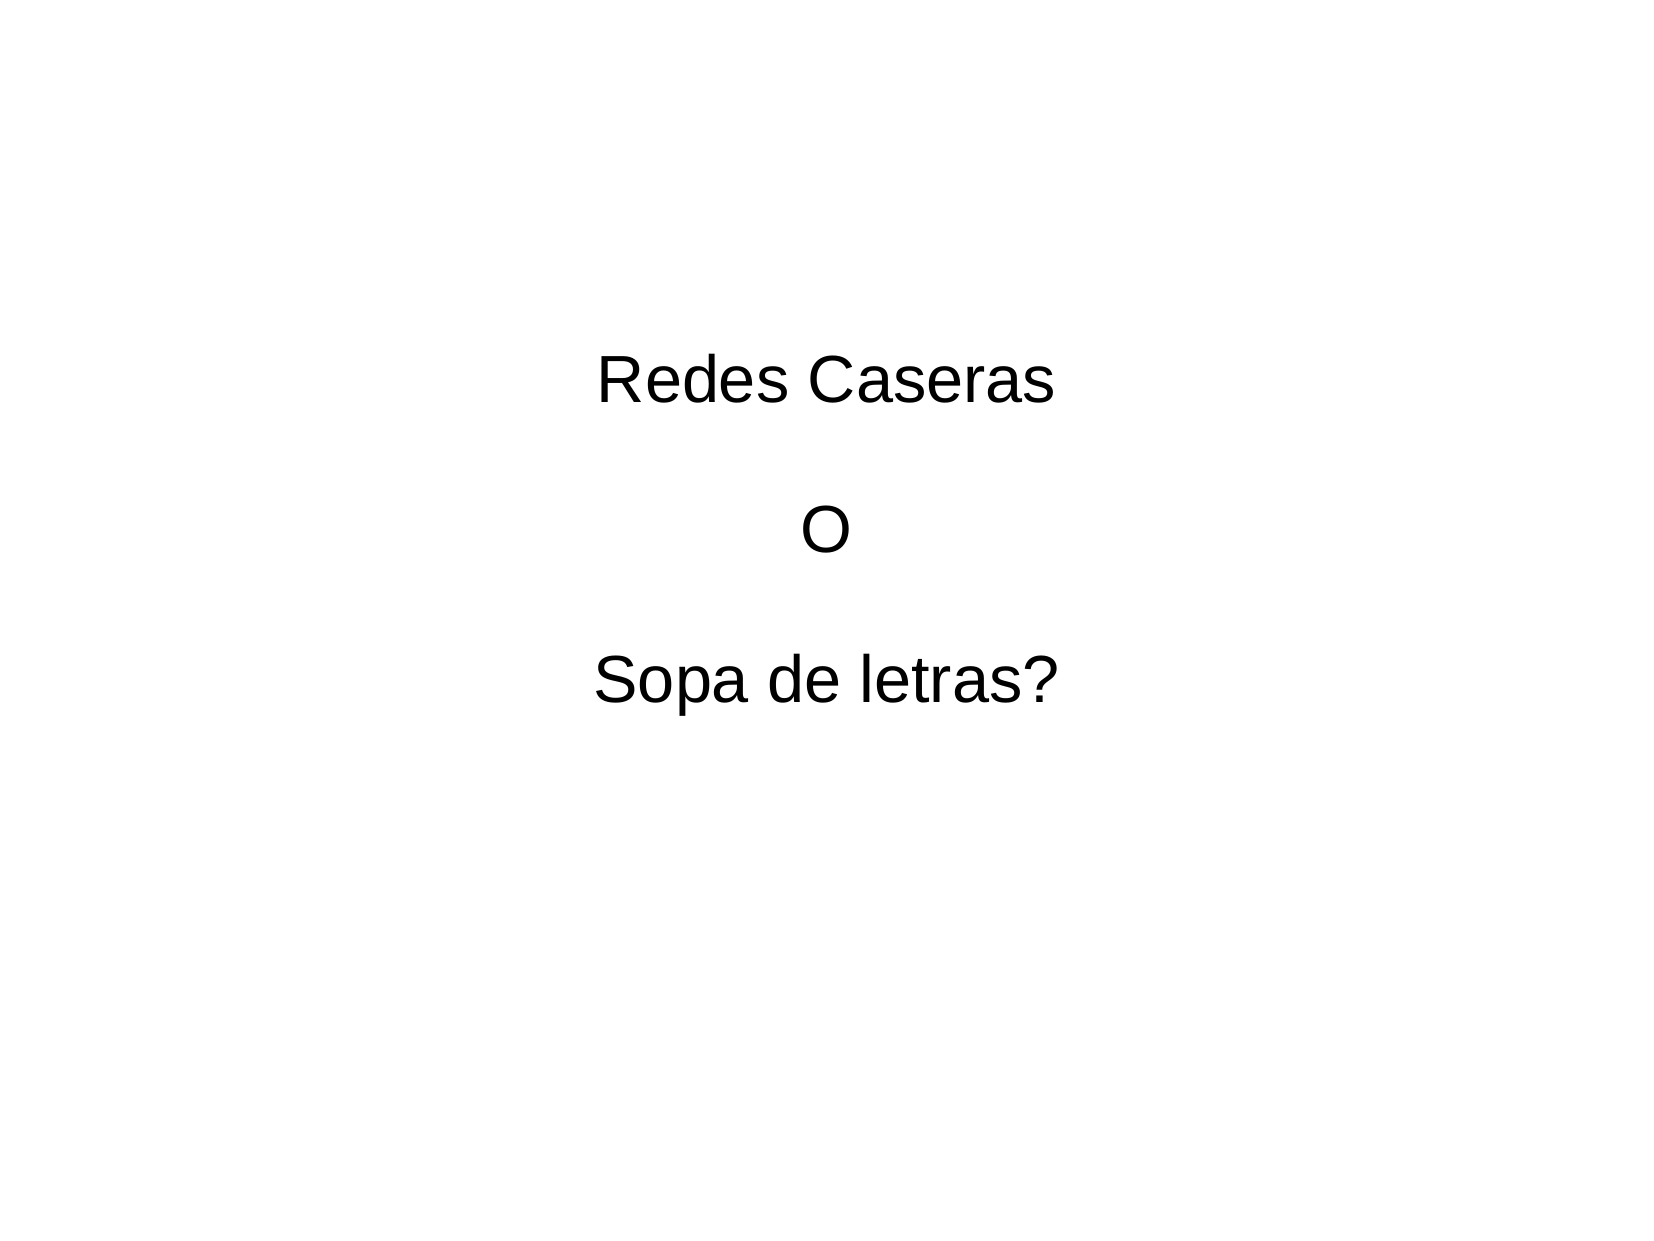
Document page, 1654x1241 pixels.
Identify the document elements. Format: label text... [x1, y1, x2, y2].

subtitle Redes Caseras O Sopa de letras? [82, 49, 1571, 1010]
